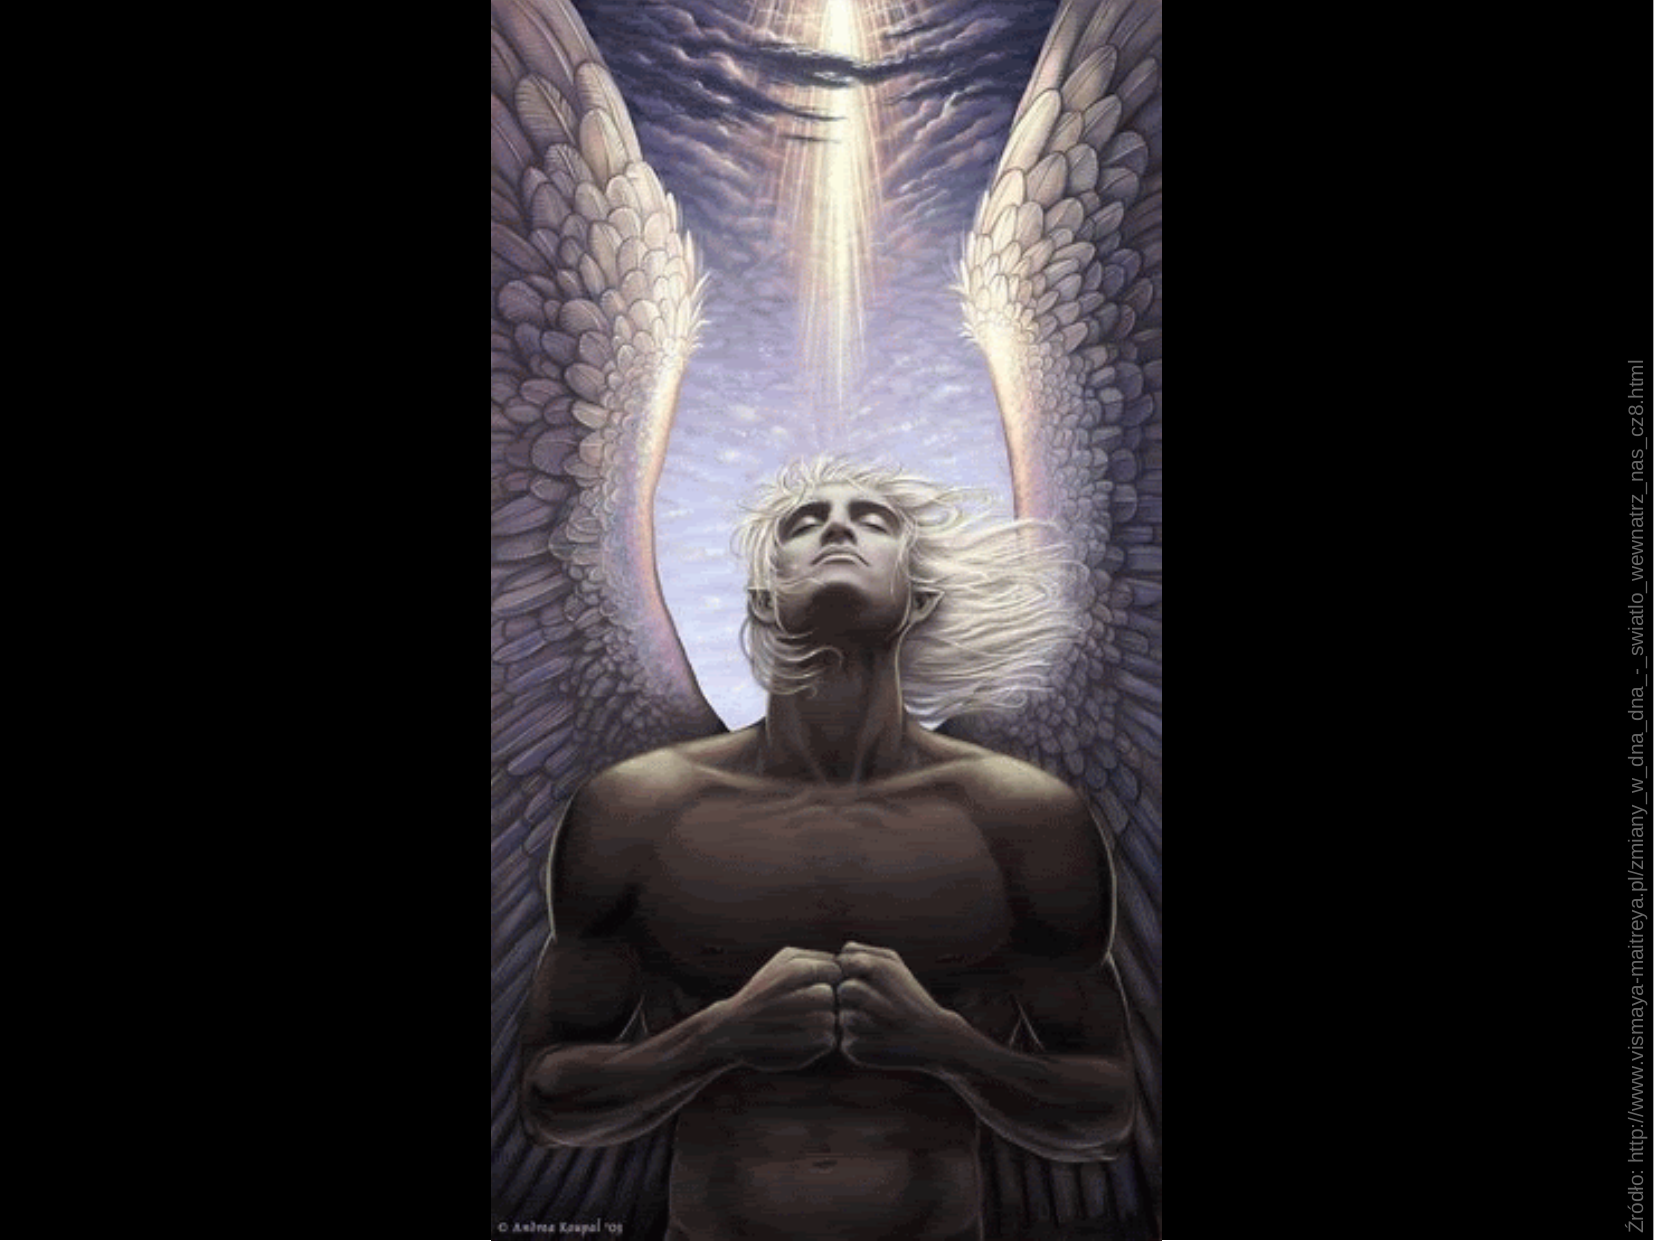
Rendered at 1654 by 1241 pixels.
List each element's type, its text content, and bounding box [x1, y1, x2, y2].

picture [491, 0, 1162, 1241]
text_box Źródło: http://www.vismaya-maitreya.pl/zmiany_w_dna_dna_-_swiatlo_wewnatrz_nas_cz8.html [1618, 354, 1654, 1240]
